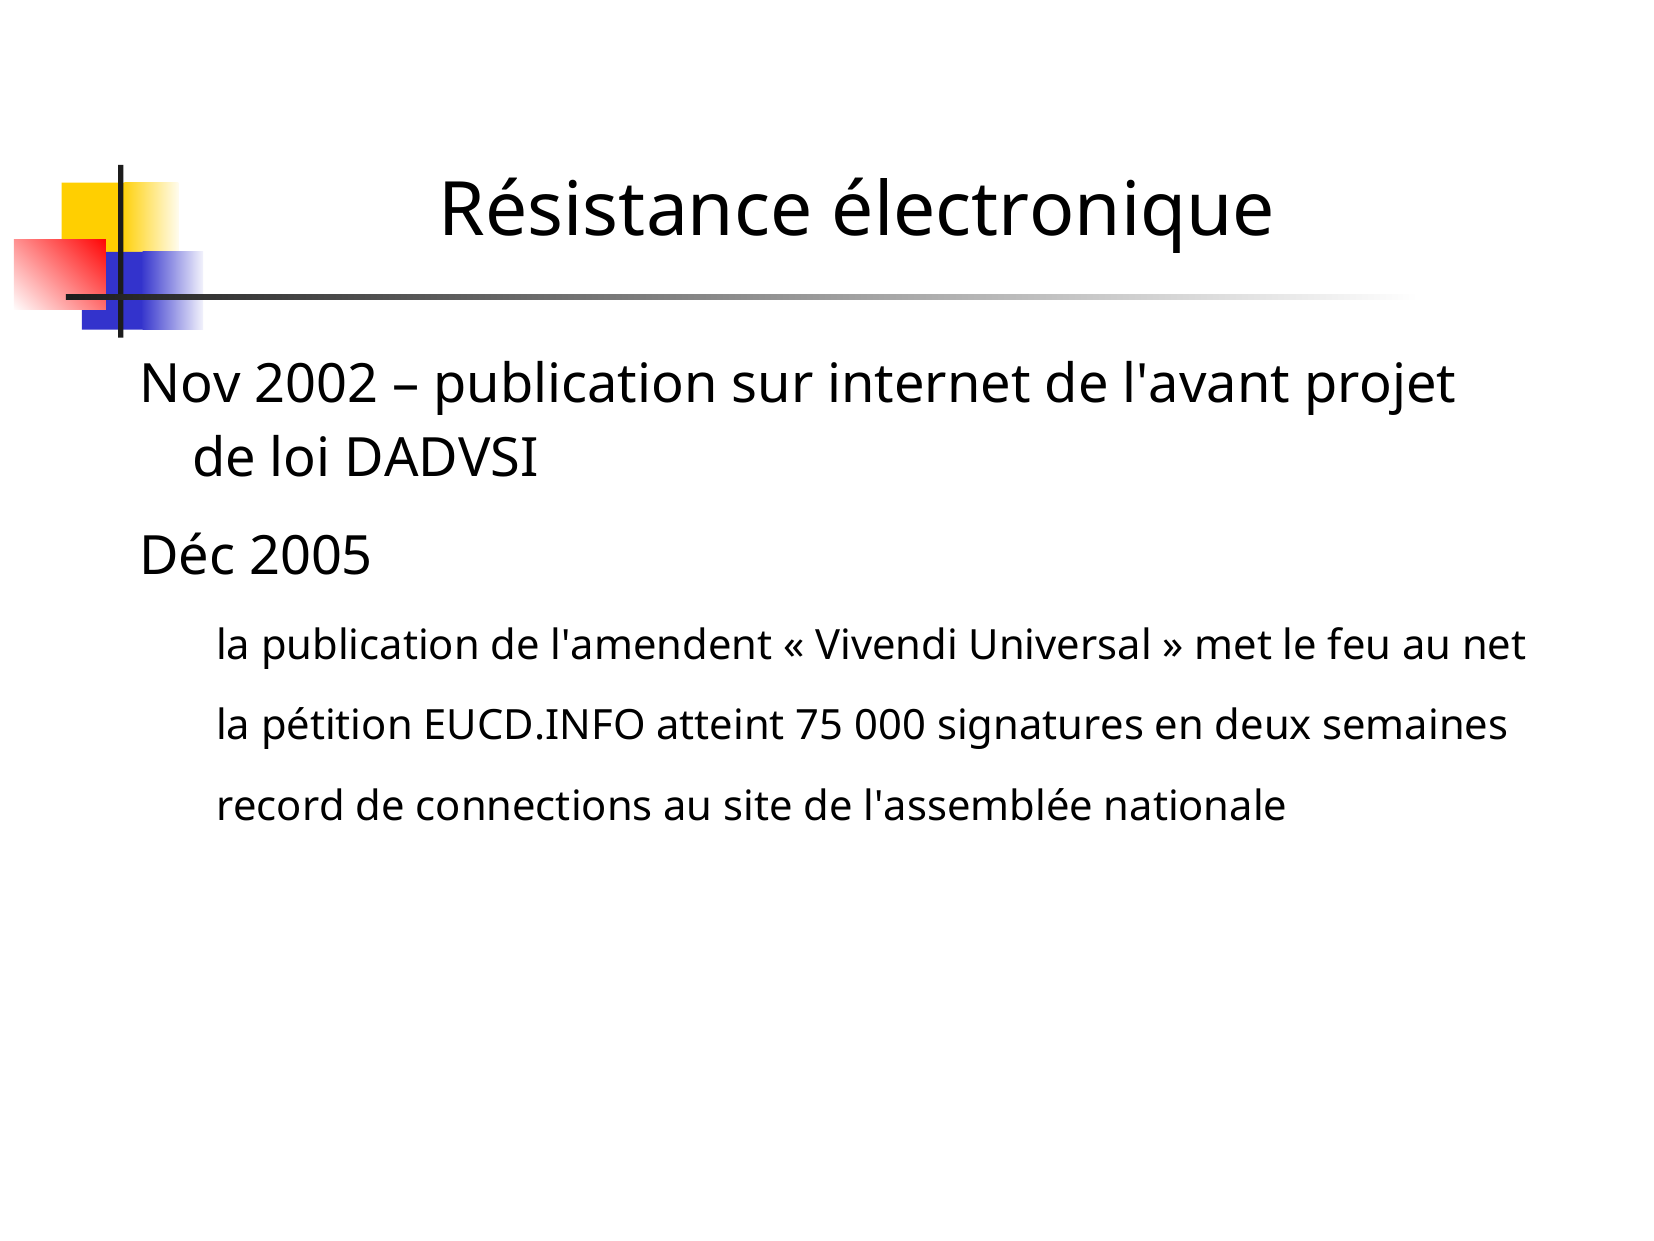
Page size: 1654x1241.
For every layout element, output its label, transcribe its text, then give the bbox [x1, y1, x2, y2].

title Résistance électronique [121, 102, 1534, 311]
list Nov 2002 – publication sur internet de l'avant projet de loi DADVSI Déc 2005 la publication de l'amendent « Vivendi Universal » met le feu au net la pétition EUCD.INFO atteint 75 000 signatures en deux semaines record de connections au site de l'assemblée nationale [121, 344, 1534, 1127]
